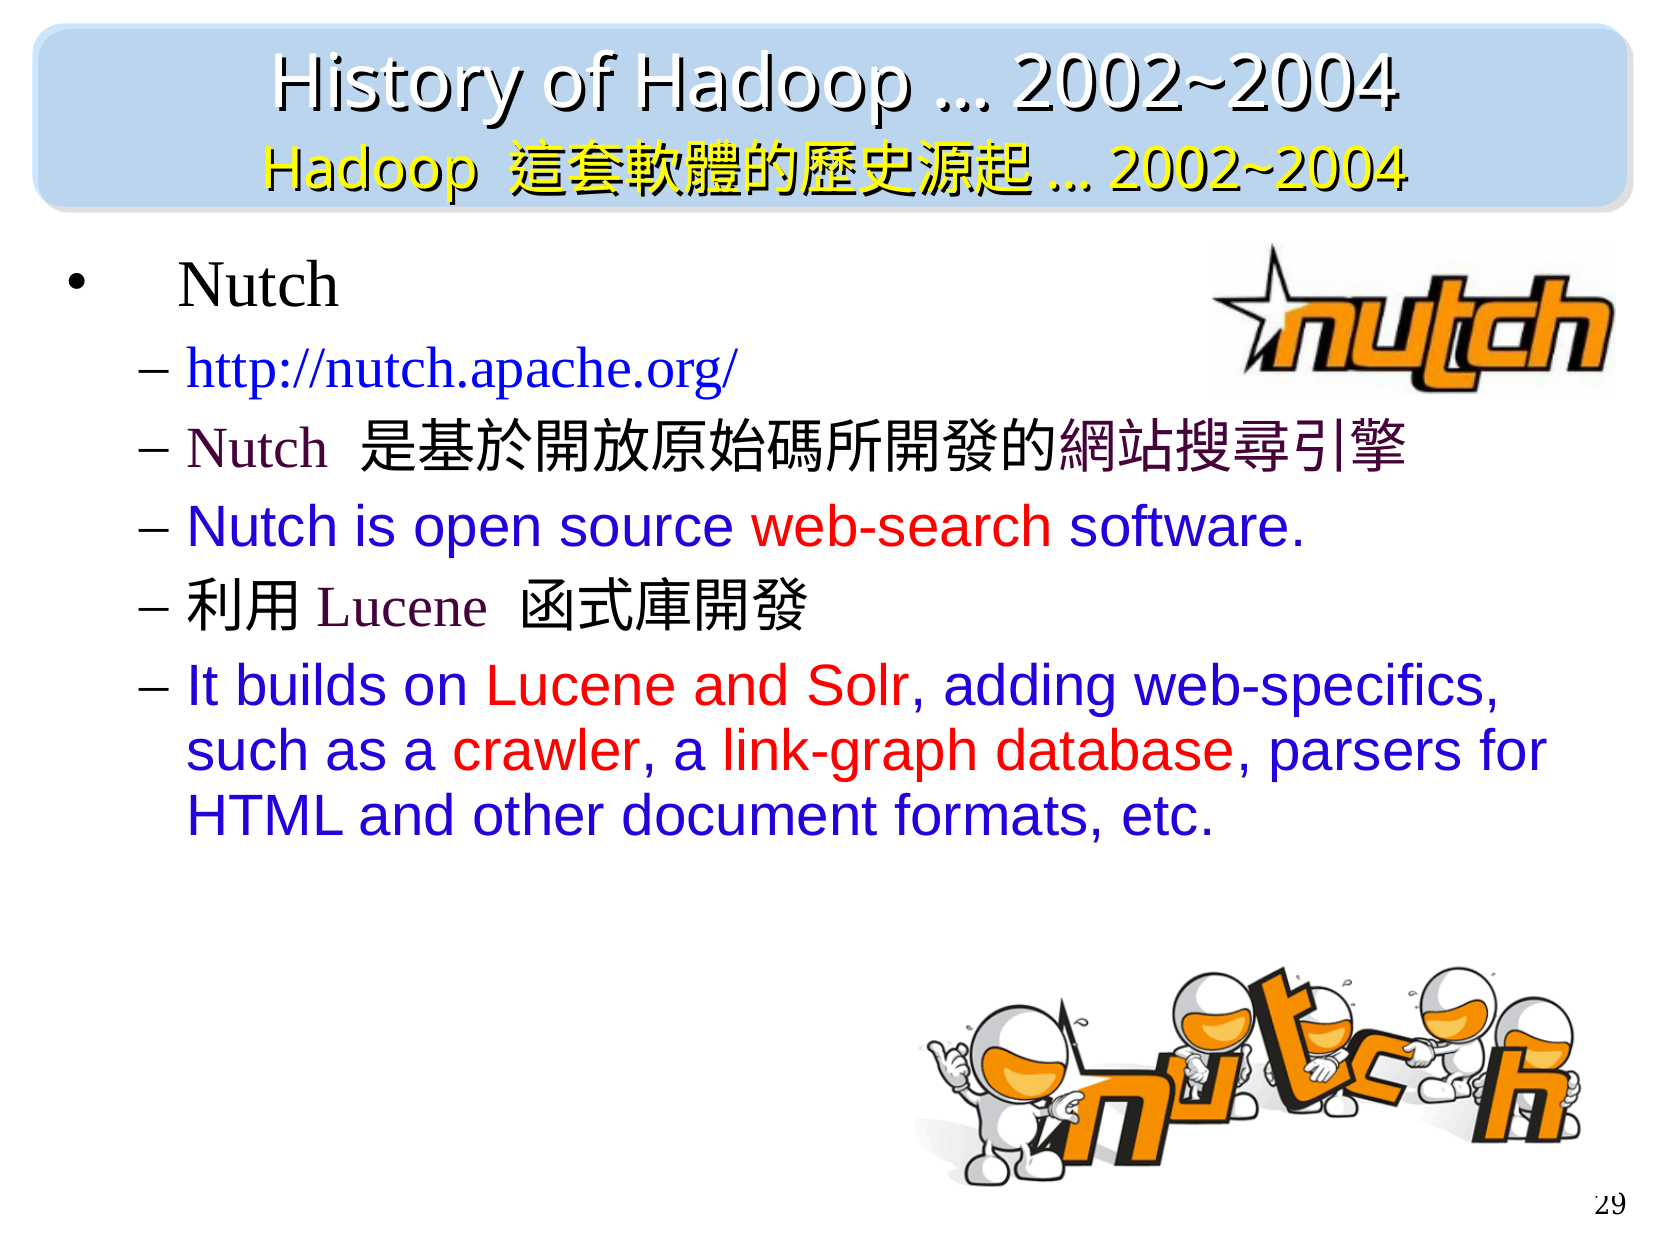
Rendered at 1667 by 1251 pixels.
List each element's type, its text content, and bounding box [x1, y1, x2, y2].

list Nutch http://nutch.apache.org/ Nutch 是基於開放原始碼所開發的網站搜尋引擎 Nutch is open source web-search software. 利用Lucene 函式庫開發 It builds on Lucene and Solr, adding web-specifics, such as a crawler, a link-graph database, parsers for HTML and other document formats, etc. [64, 242, 1612, 1068]
text_box [32, 23, 1628, 207]
picture [1212, 242, 1616, 394]
picture [890, 956, 1619, 1196]
title History of Hadoop … 2002~2004 Hadoop 這套軟體的歷史源起... 2002~2004 [124, 18, 1542, 204]
